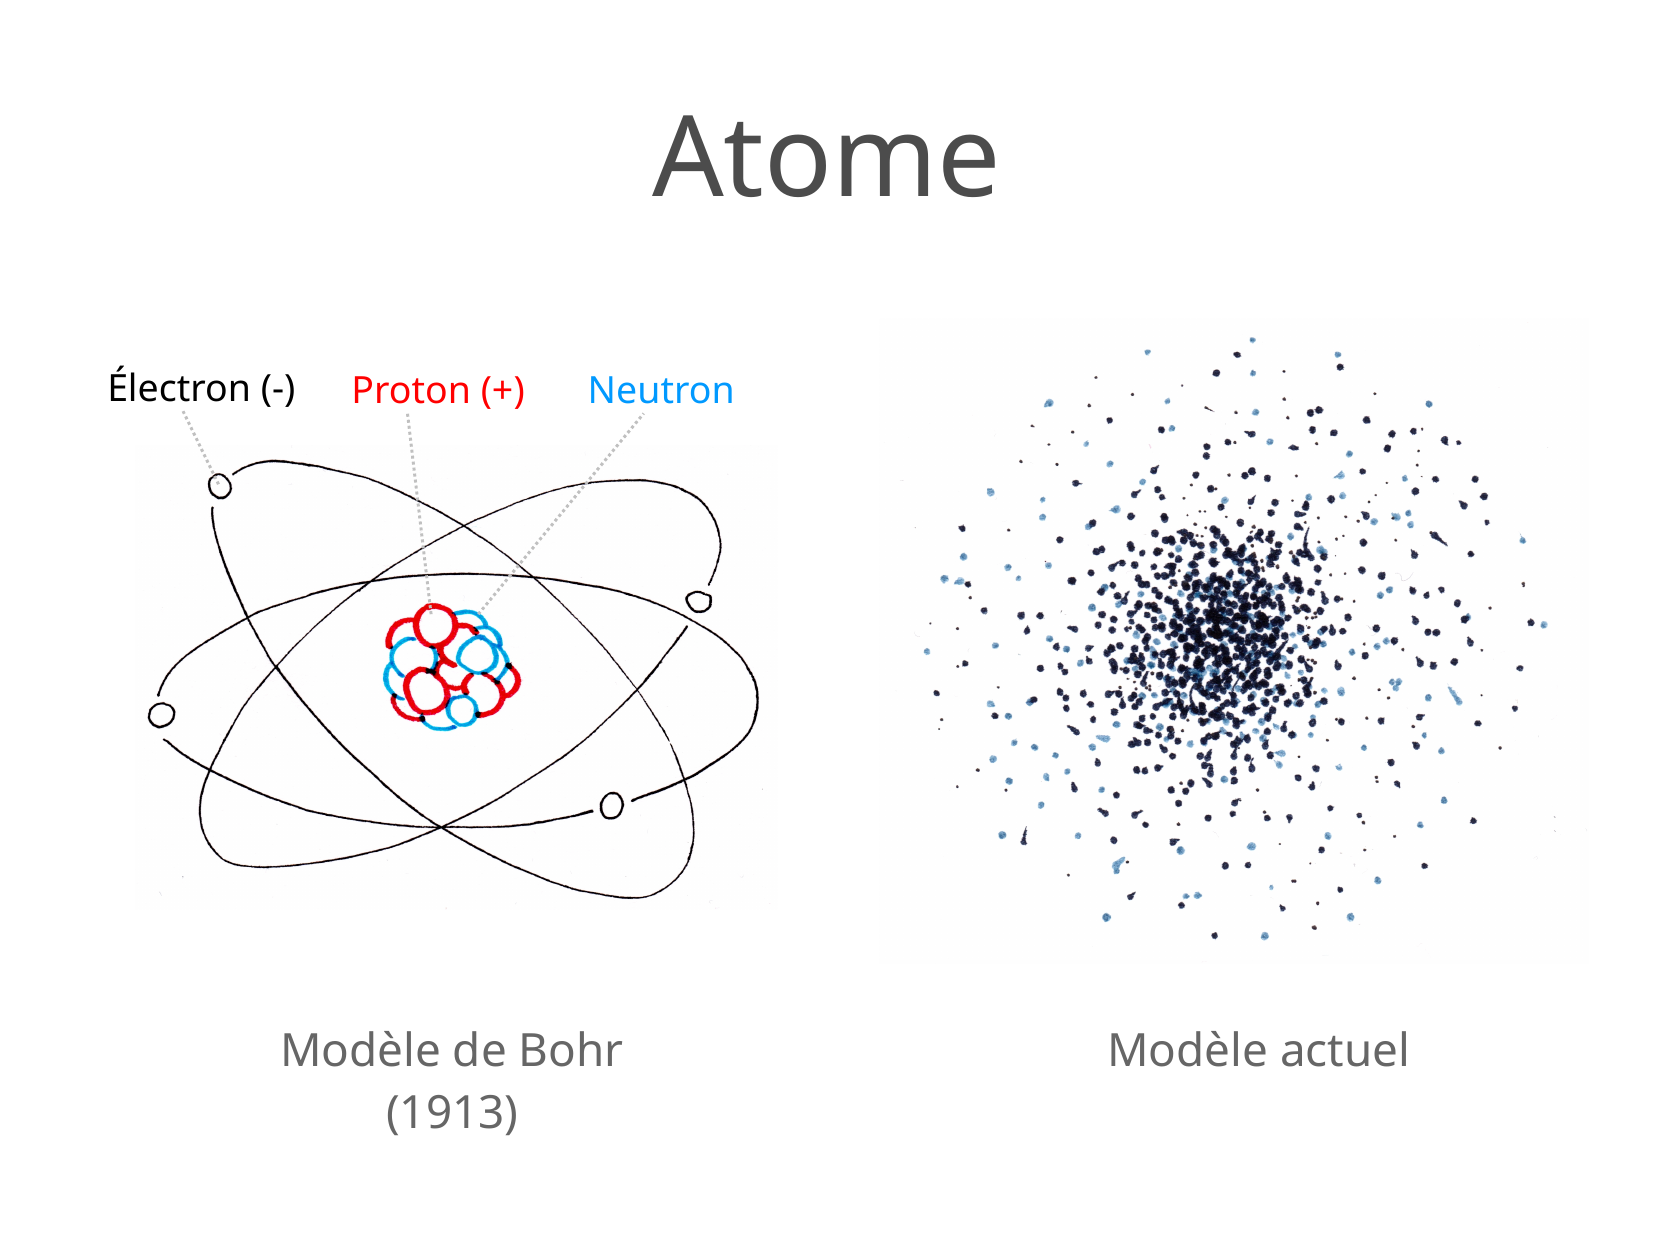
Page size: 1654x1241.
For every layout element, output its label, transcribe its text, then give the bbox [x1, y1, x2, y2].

title Atome [82, 49, 1571, 257]
picture [135, 445, 778, 910]
text_box Modèle de Bohr (1913) [265, 1009, 627, 1128]
text_box Neutron [572, 356, 746, 414]
text_box Proton (+) [336, 356, 539, 414]
text_box Modèle actuel [1092, 1009, 1418, 1077]
picture [879, 318, 1589, 964]
text_box Électron (-) [92, 354, 311, 412]
